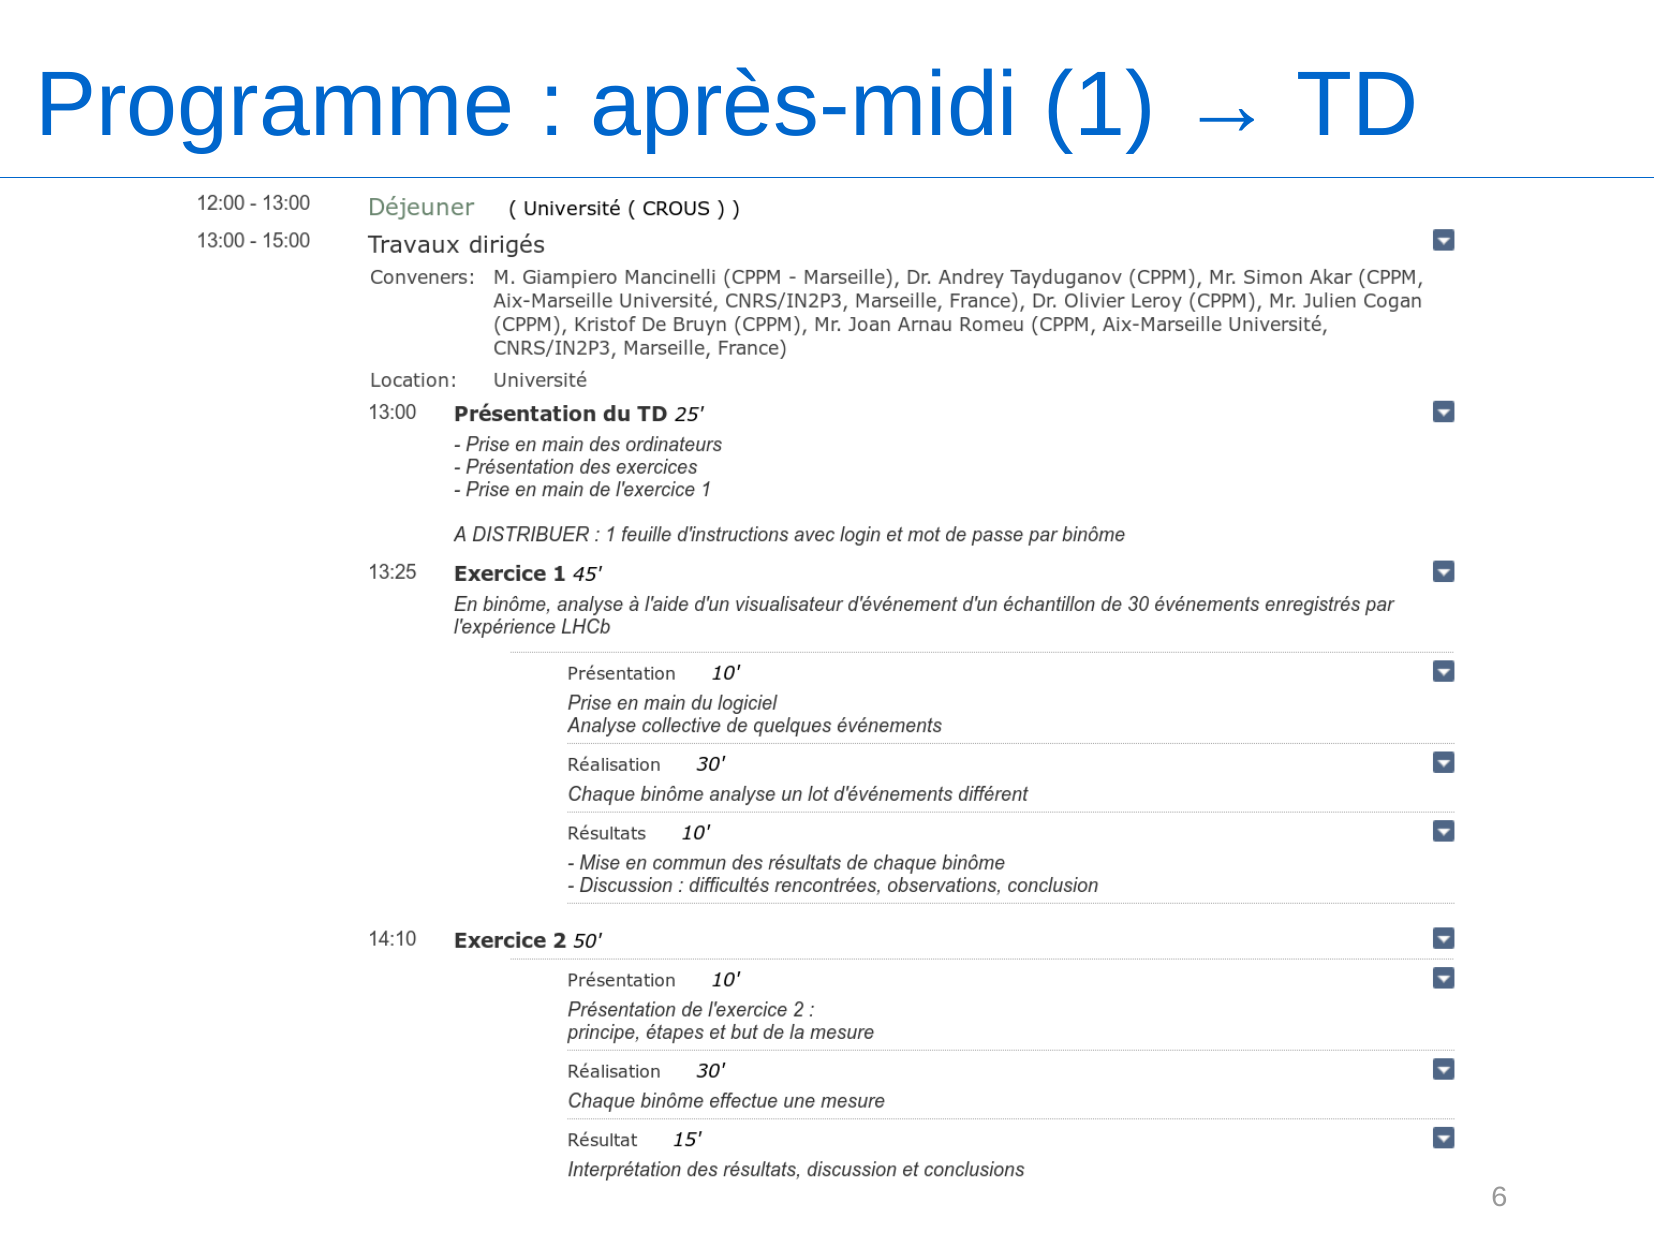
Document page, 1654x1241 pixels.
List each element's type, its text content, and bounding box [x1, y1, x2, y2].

picture [118, 182, 1536, 1182]
title Programme : après-midi (1) → TD [35, 29, 1589, 178]
